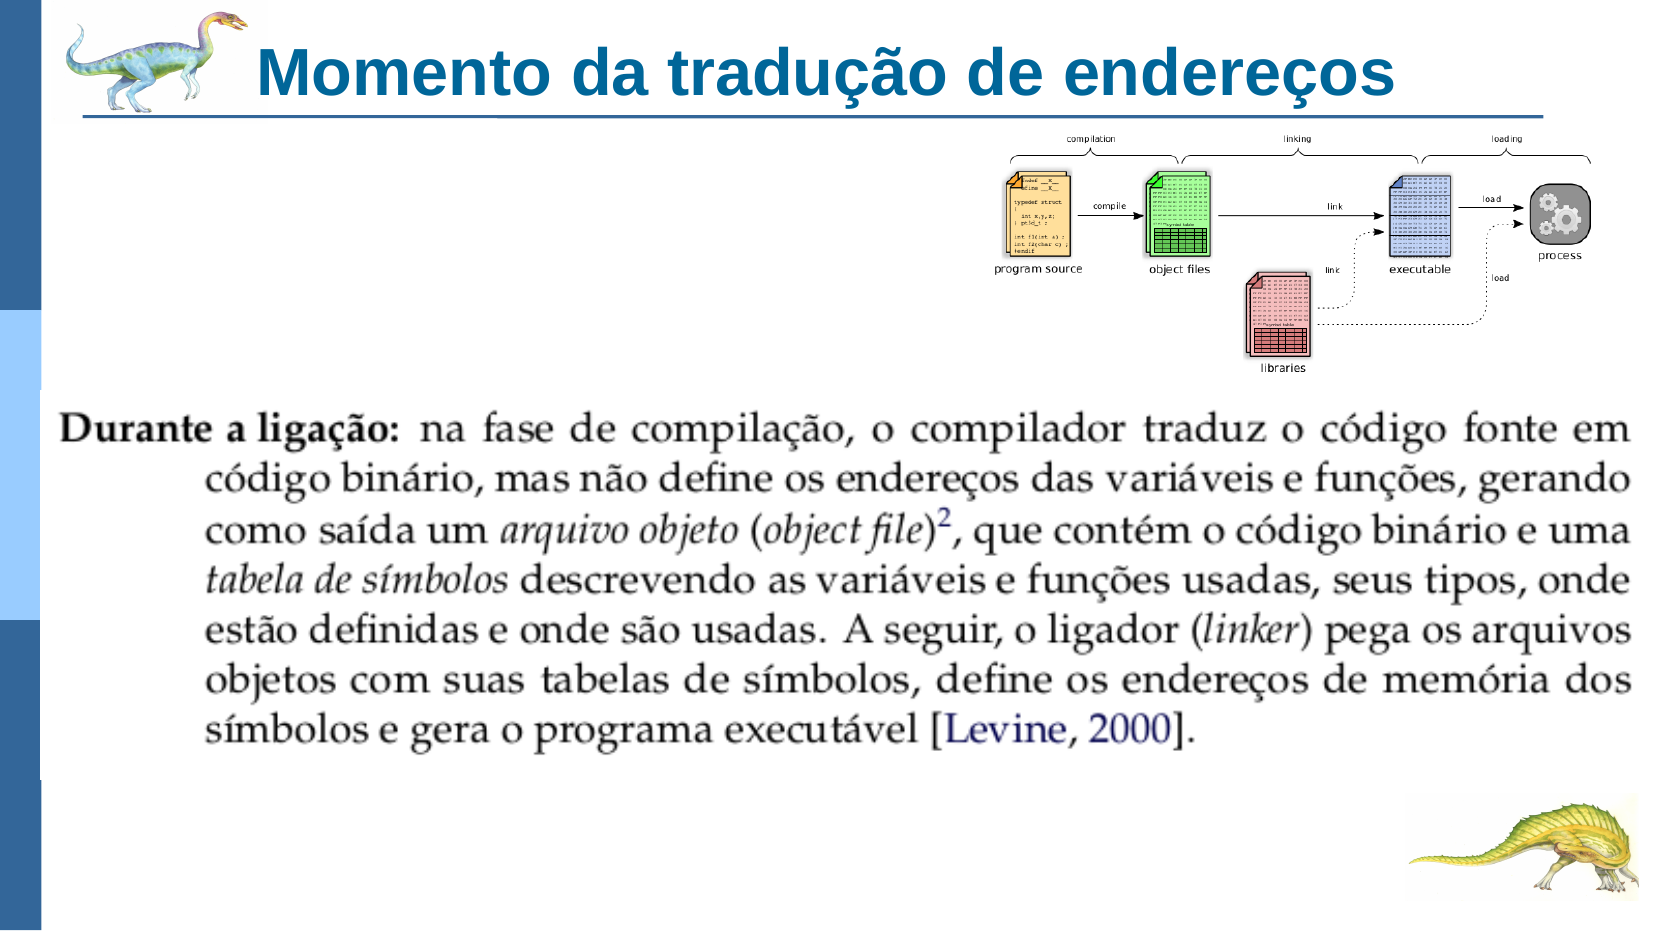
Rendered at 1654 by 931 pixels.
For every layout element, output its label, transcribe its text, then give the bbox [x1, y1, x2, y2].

picture [51, 0, 268, 124]
picture [1405, 793, 1639, 901]
text_box Momento da tradução de endereços [82, 37, 1571, 116]
picture [40, 390, 1654, 780]
picture [992, 123, 1606, 384]
